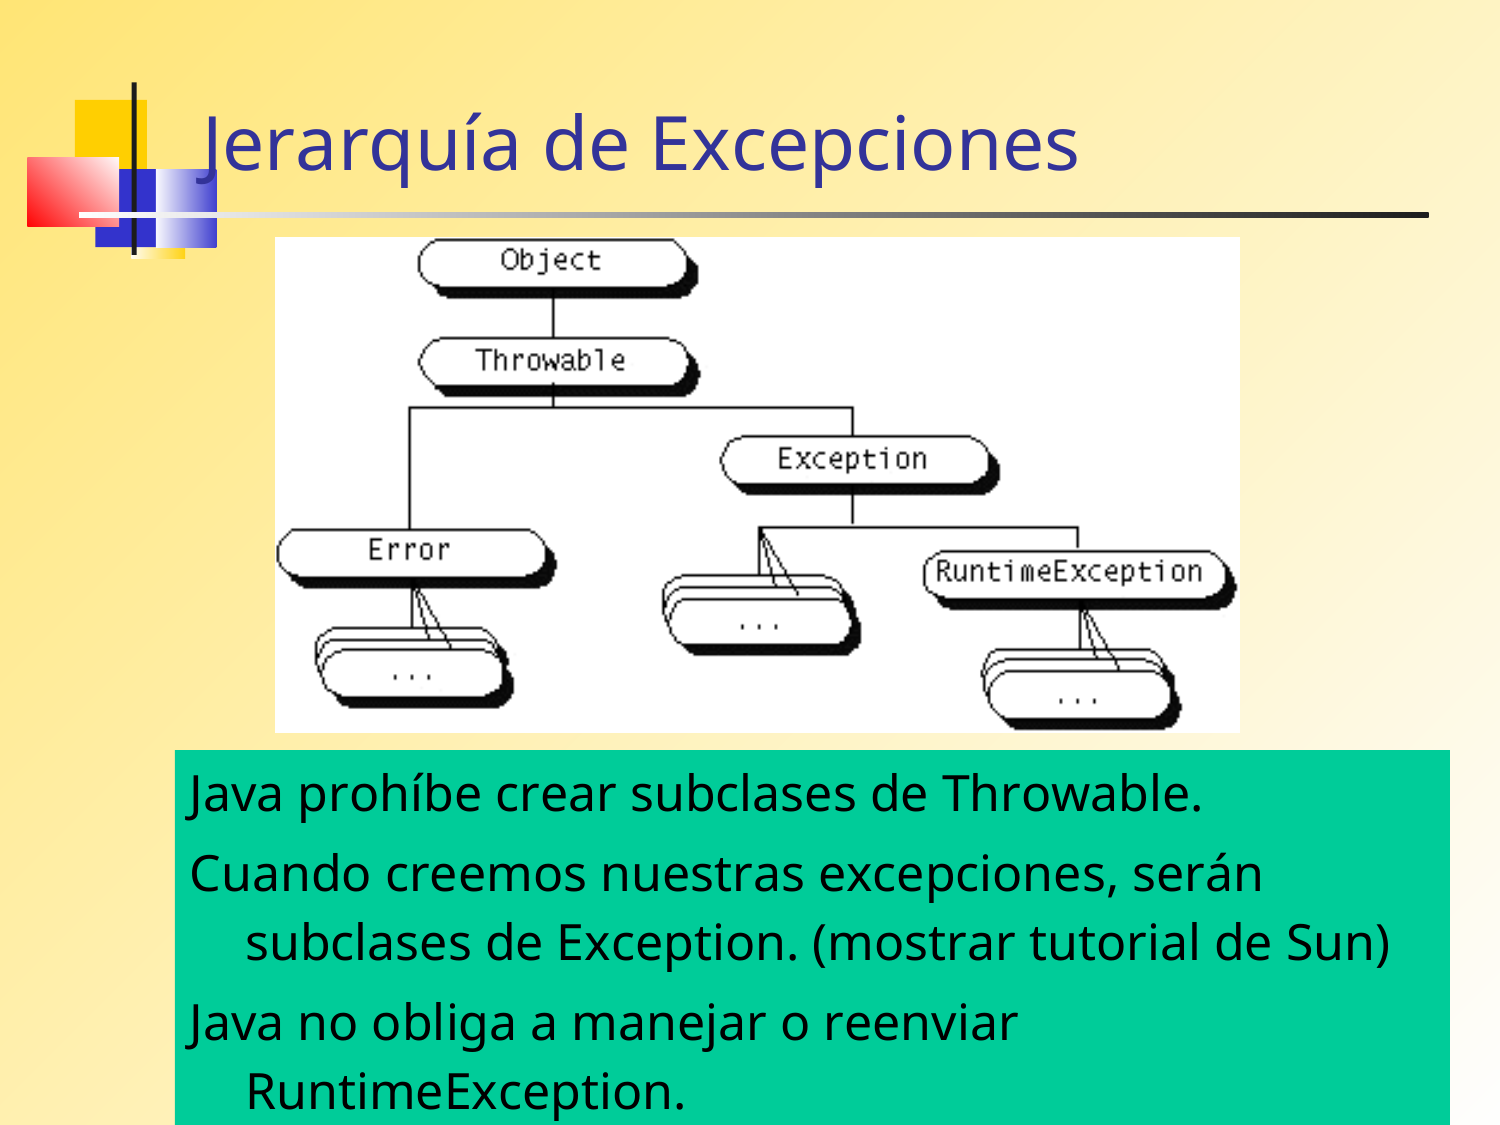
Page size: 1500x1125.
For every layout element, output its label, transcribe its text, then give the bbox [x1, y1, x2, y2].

list Java prohíbe crear subclases de Throwable. Cuando creemos nuestras excepciones, serán subclases de Exception. (mostrar tutorial de Sun) Java no obliga a manejar o reenviar RuntimeException. [174, 750, 1450, 1105]
title Jerarquía de Excepciones [187, 37, 1466, 201]
picture [275, 237, 1240, 734]
